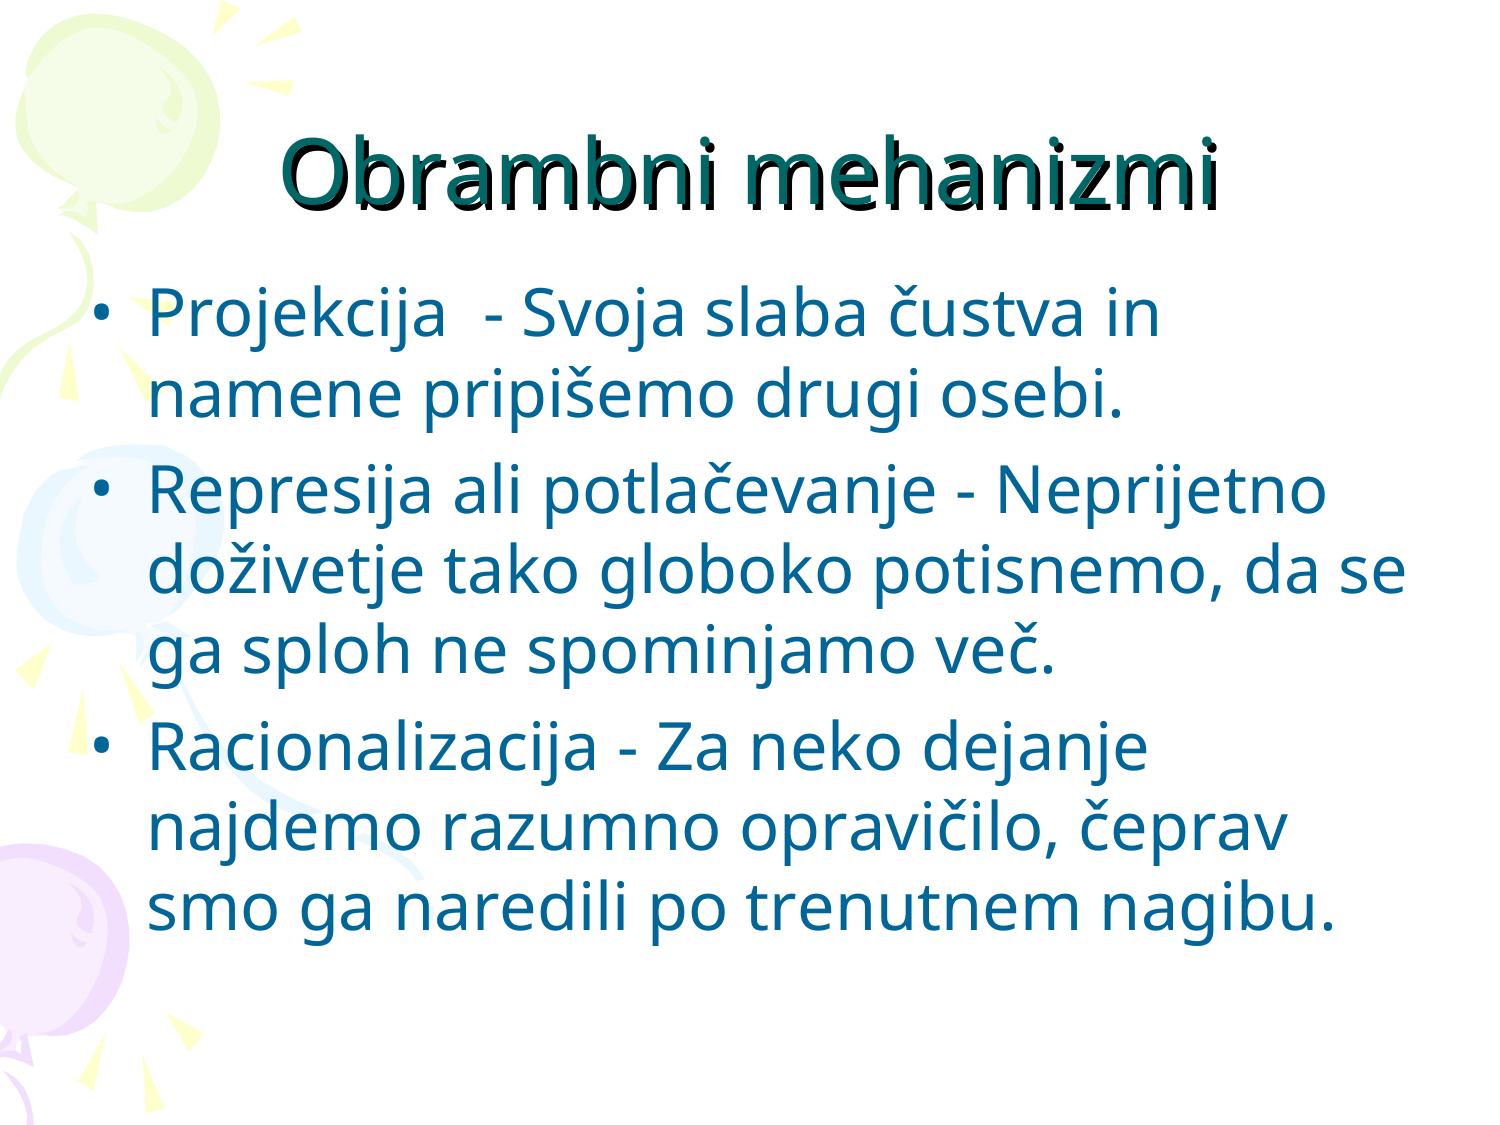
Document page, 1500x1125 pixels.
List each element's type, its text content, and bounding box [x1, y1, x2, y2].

title Obrambni mehanizmi [72, 16, 1426, 233]
list Projekcija - Svoja slaba čustva in namene pripišemo drugi osebi. Represija ali potlačevanje - Neprijetno doživetje tako globoko potisnemo, da se ga sploh ne spominjamo več. Racionalizacija - Za neko dejanje najdemo razumno opravičilo, čeprav smo ga naredili po trenutnem nagibu. [75, 262, 1426, 994]
